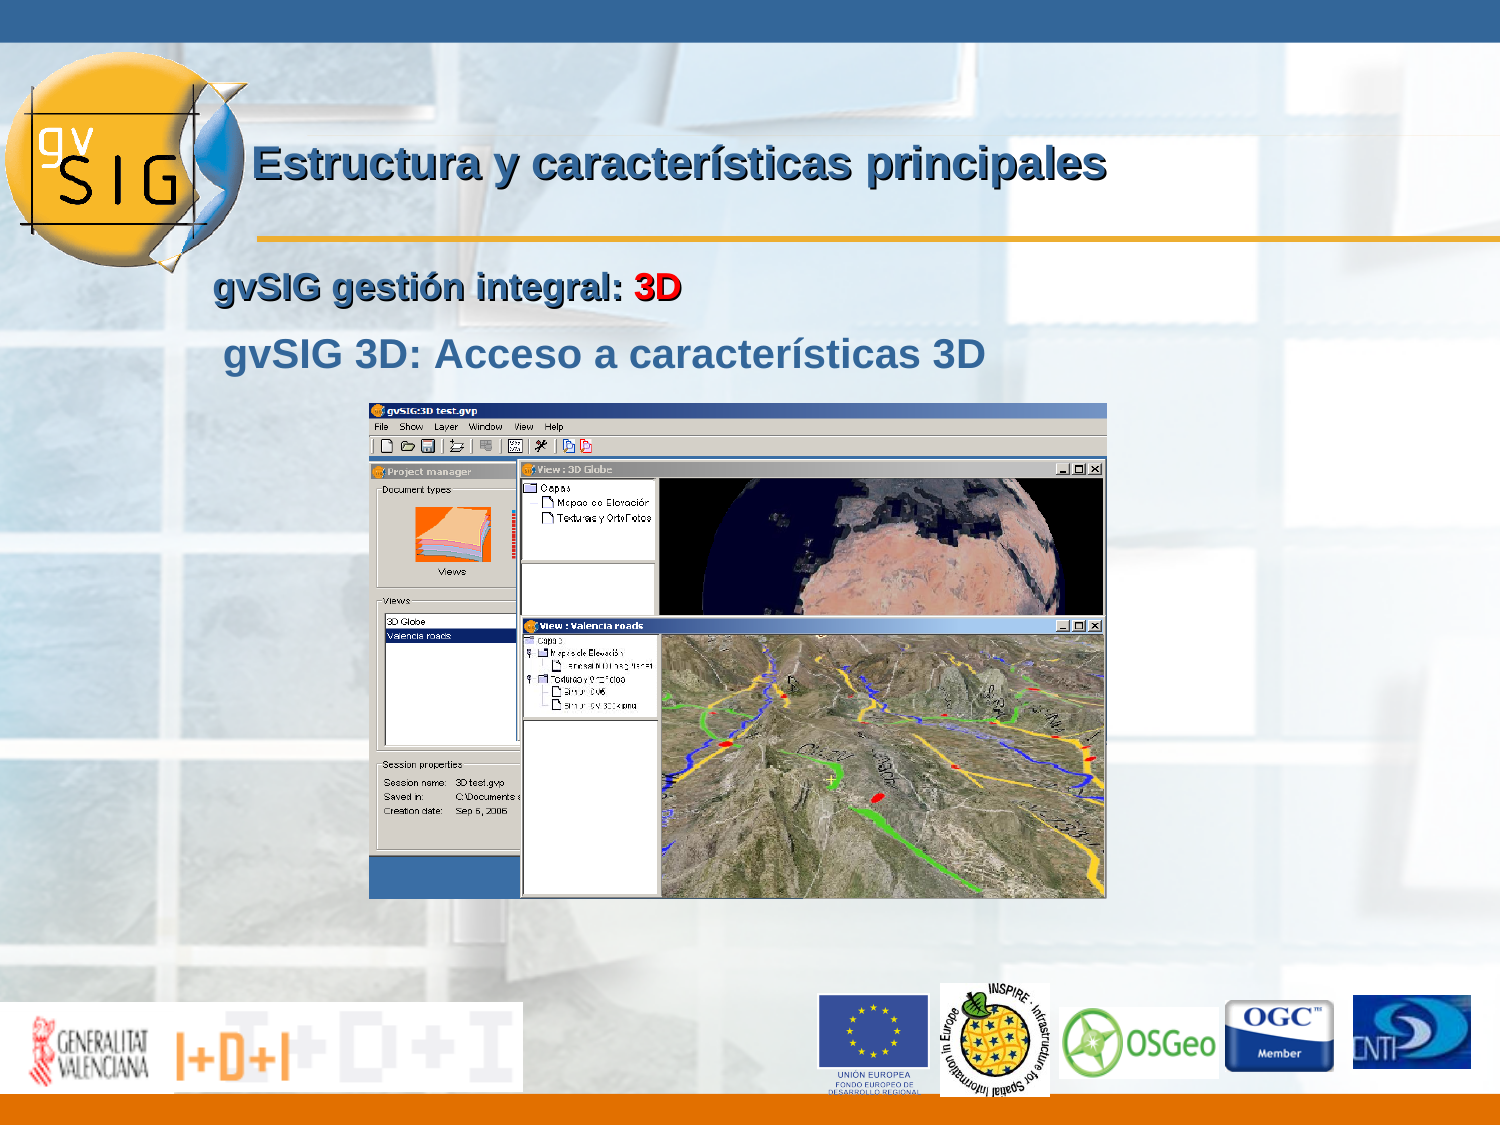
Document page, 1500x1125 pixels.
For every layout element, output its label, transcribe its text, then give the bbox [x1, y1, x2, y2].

picture [0, 49, 250, 276]
picture [1353, 995, 1471, 1069]
picture [369, 403, 1107, 899]
picture [940, 983, 1050, 1097]
picture [1059, 1007, 1219, 1079]
text_box gvSIG 3D: Acceso a características 3D [208, 325, 1500, 399]
picture [0, 1002, 523, 1094]
picture [1225, 1000, 1334, 1072]
picture [817, 993, 930, 1095]
text_box gvSIG gestión integral: 3D [197, 260, 1500, 324]
text_box Estructura y características principales [236, 131, 1500, 206]
